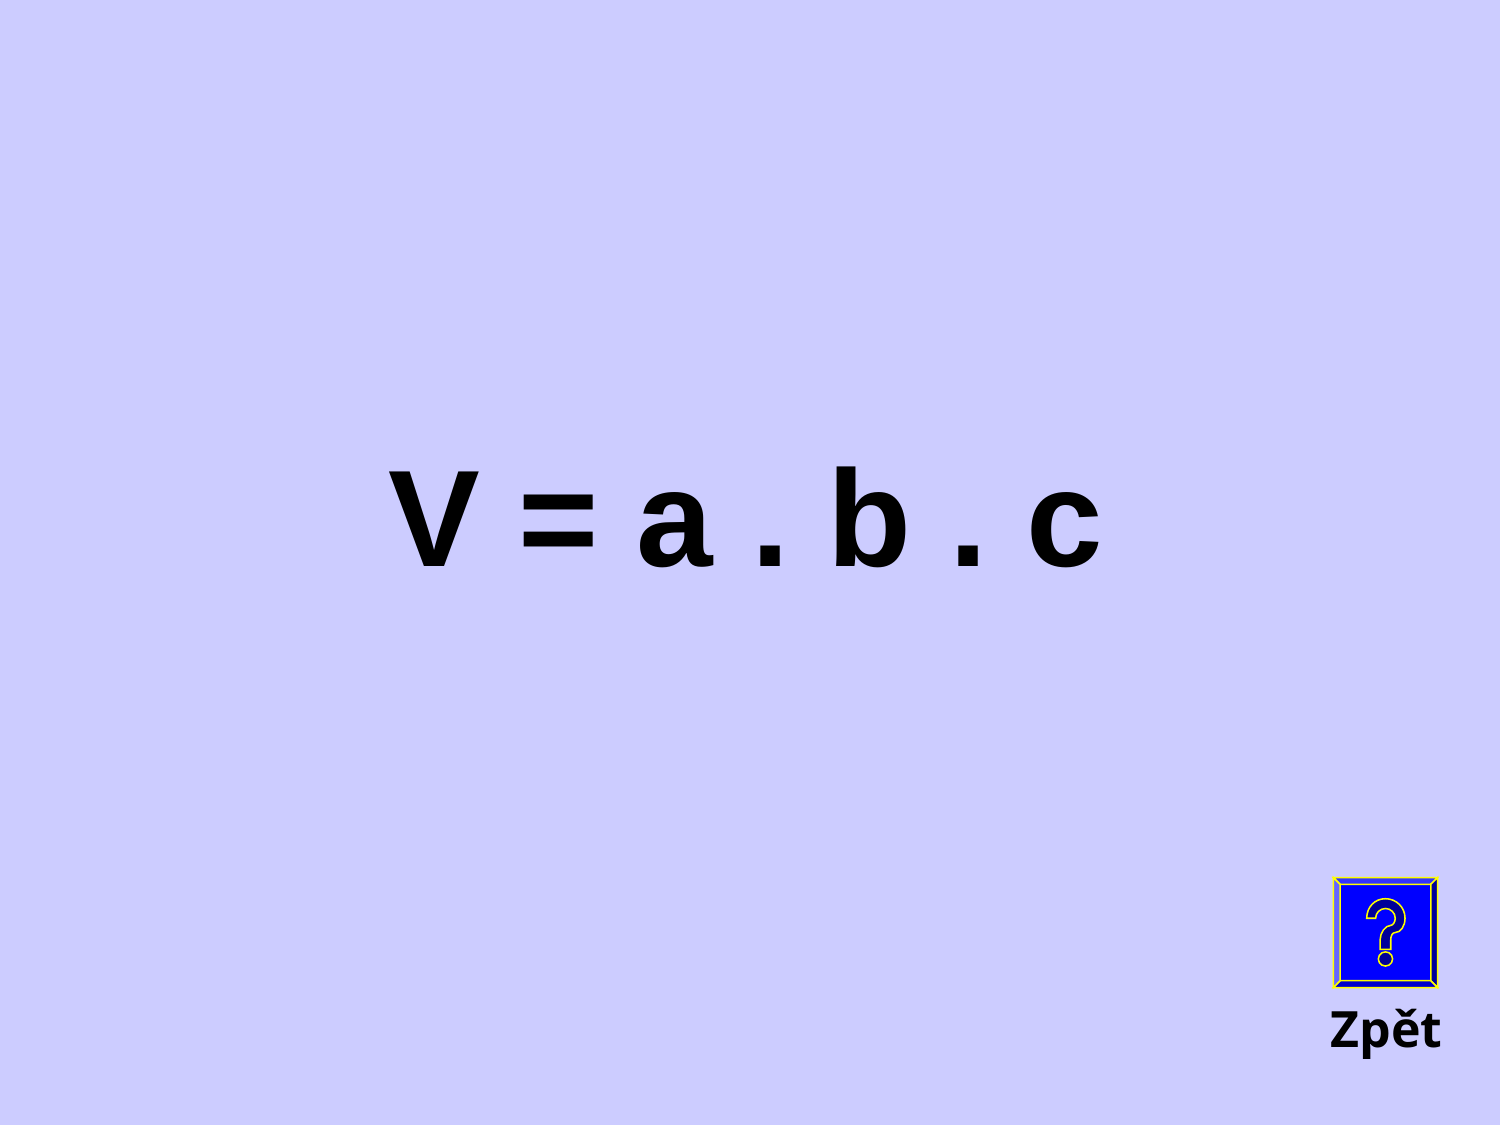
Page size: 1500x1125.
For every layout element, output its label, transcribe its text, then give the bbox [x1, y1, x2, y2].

text_box Zpět [1274, 990, 1500, 1066]
text_box V = a . b . c [55, 420, 1438, 602]
text_box [1334, 877, 1438, 988]
